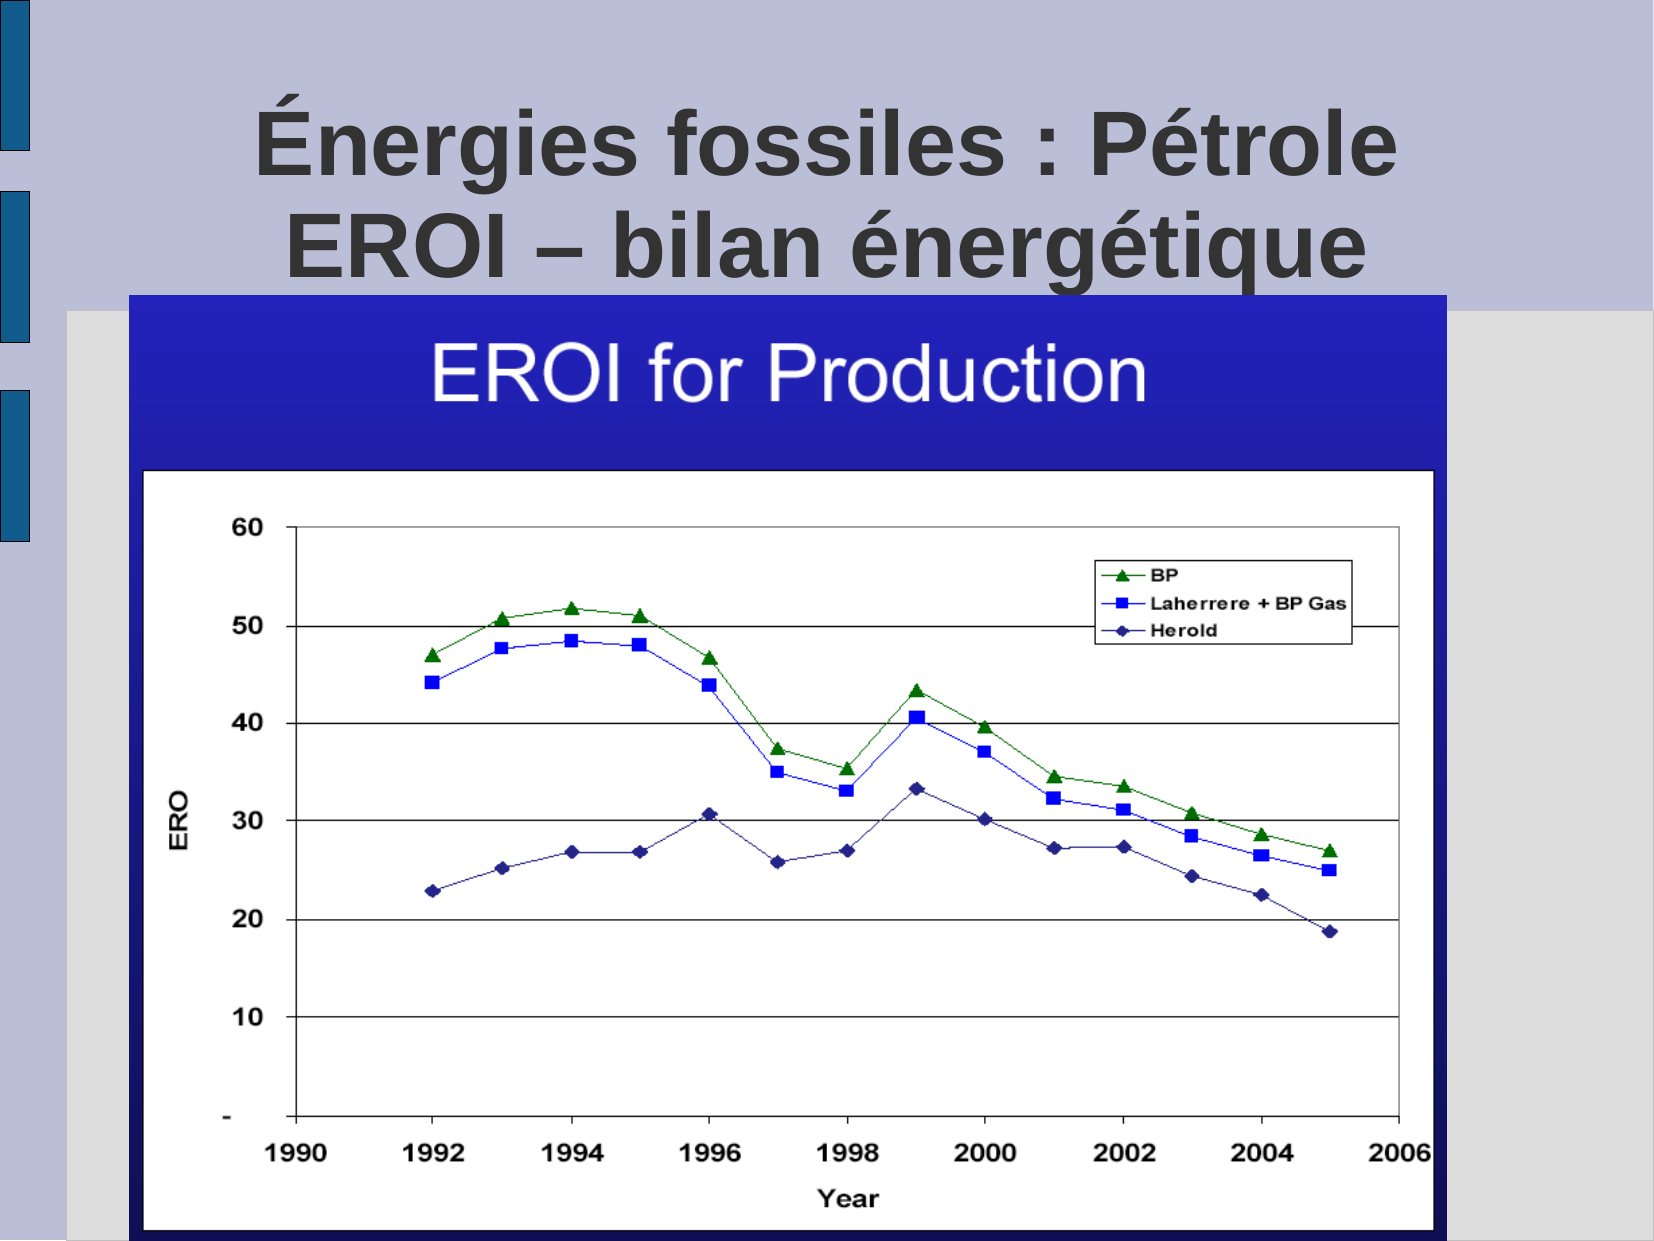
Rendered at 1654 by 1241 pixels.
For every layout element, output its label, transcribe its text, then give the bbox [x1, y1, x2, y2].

picture [129, 295, 1447, 1241]
title Énergies fossiles : Pétrole EROI – bilan énergétique [121, 91, 1534, 299]
